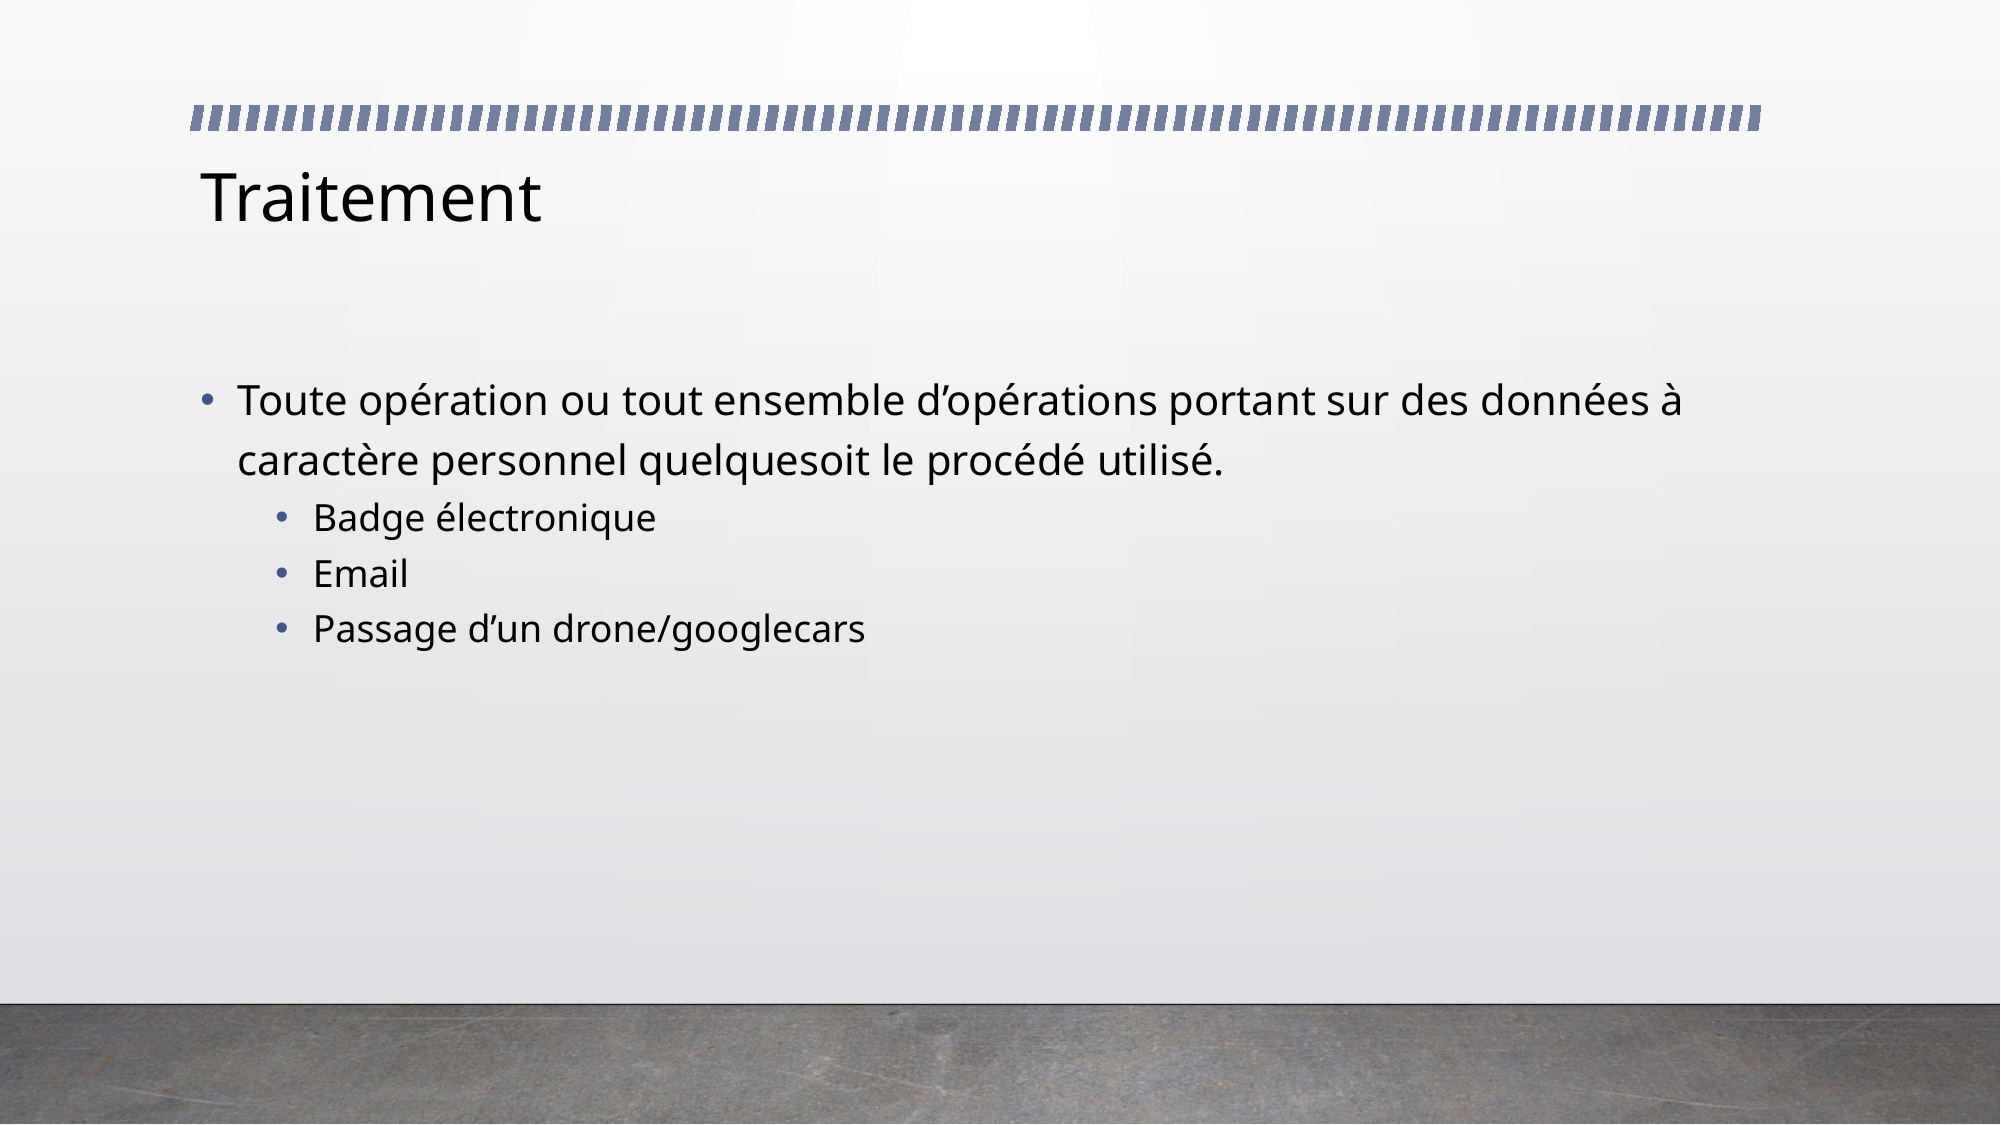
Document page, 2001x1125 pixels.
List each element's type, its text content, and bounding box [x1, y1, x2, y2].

list Toute opération ou tout ensemble d’opérations portant sur des données à caractère personnel quelquesoit le procédé utilisé. Badge électronique Email Passage d’un drone/googlecars [185, 356, 1761, 897]
title Traitement [185, 156, 1761, 329]
picture [267, 105, 1762, 131]
picture [0, 1004, 2000, 1124]
